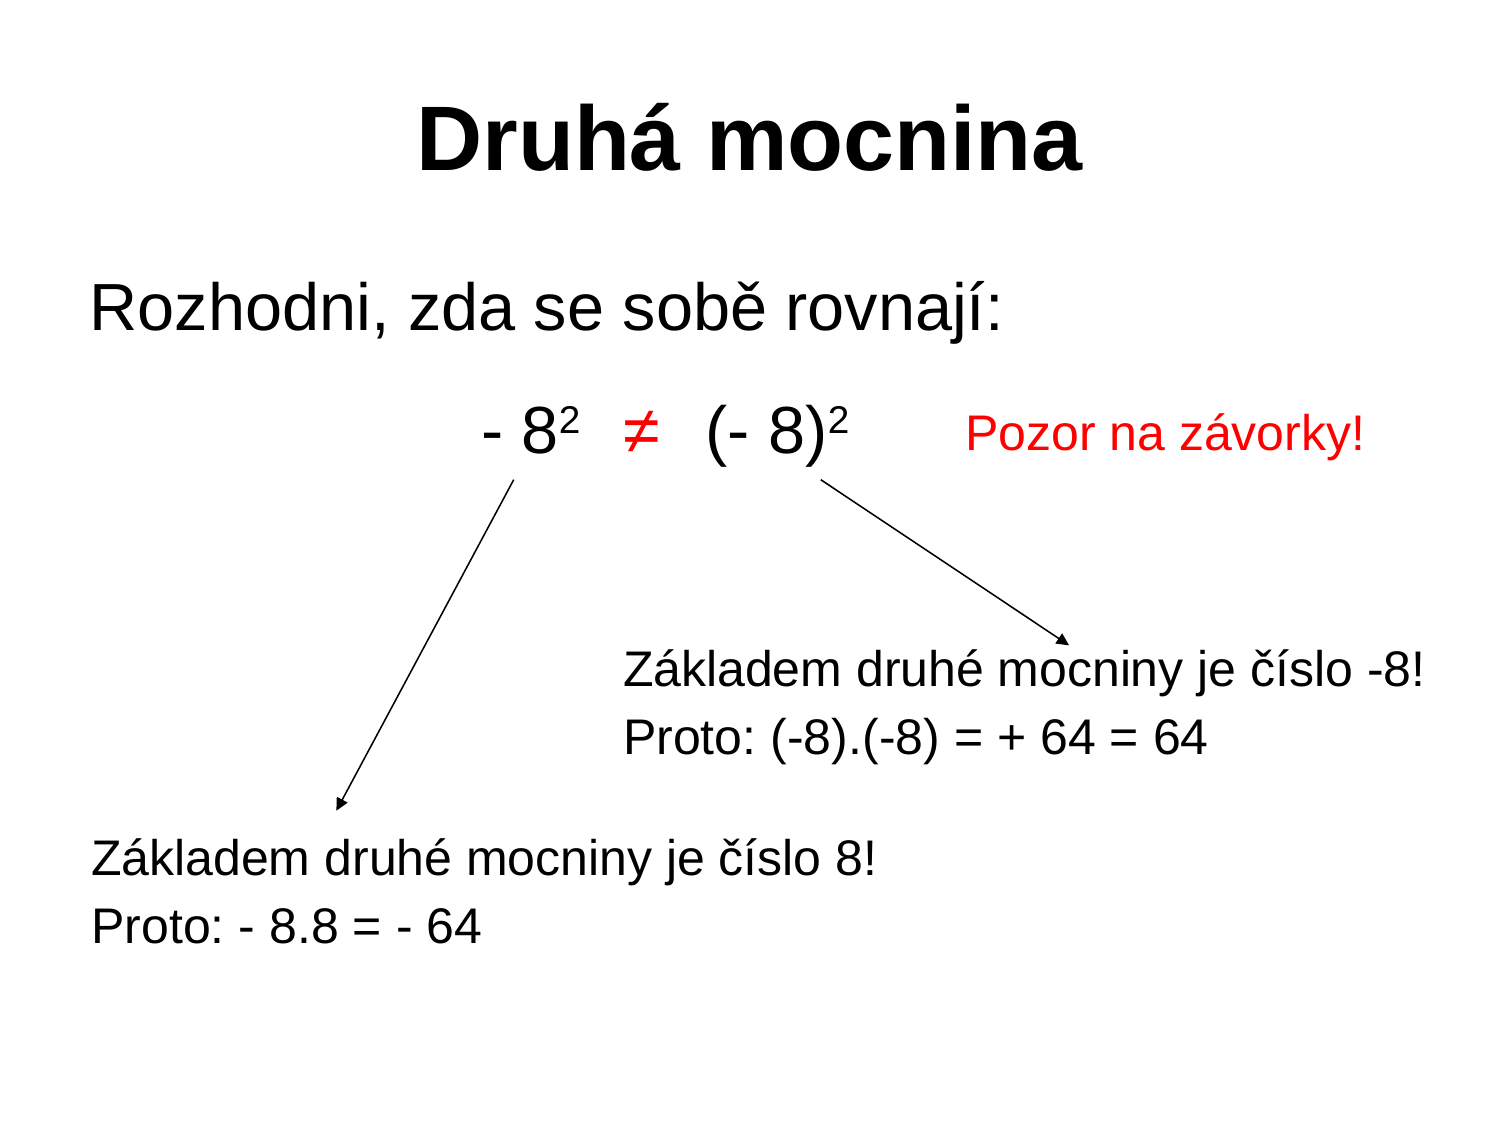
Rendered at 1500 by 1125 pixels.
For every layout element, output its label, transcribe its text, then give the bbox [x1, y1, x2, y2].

list Rozhodni, zda se sobě rovnají: [74, 262, 1022, 362]
text_box Základem druhé mocniny je číslo -8! Proto: (-8).(-8) = + 64 = 64 [608, 633, 1447, 787]
title Druhá mocnina [75, 45, 1426, 233]
text_box ≠ [608, 385, 668, 485]
text_box - 82 [466, 385, 608, 485]
text_box (- 8)2 [690, 385, 880, 485]
text_box Základem druhé mocniny je číslo 8! Proto: - 8.8 = - 64 [76, 822, 963, 1024]
text_box Pozor na závorky! [950, 397, 1412, 468]
